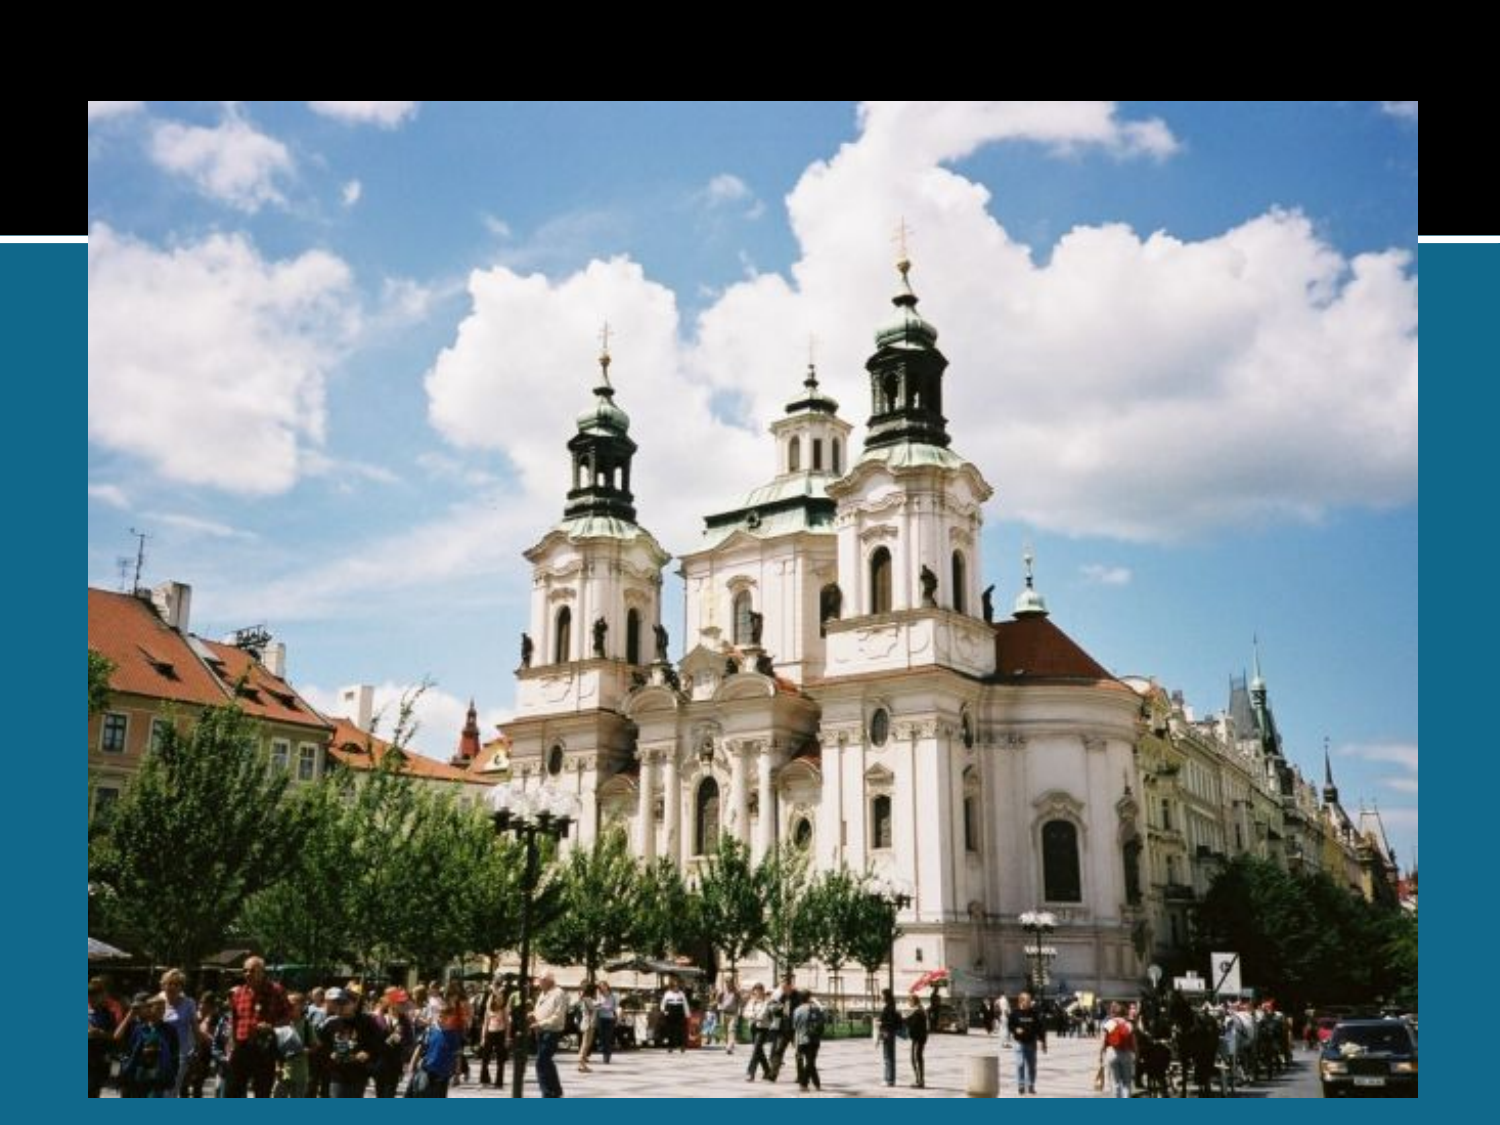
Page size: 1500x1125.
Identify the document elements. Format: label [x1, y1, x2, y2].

picture [88, 101, 1418, 1098]
